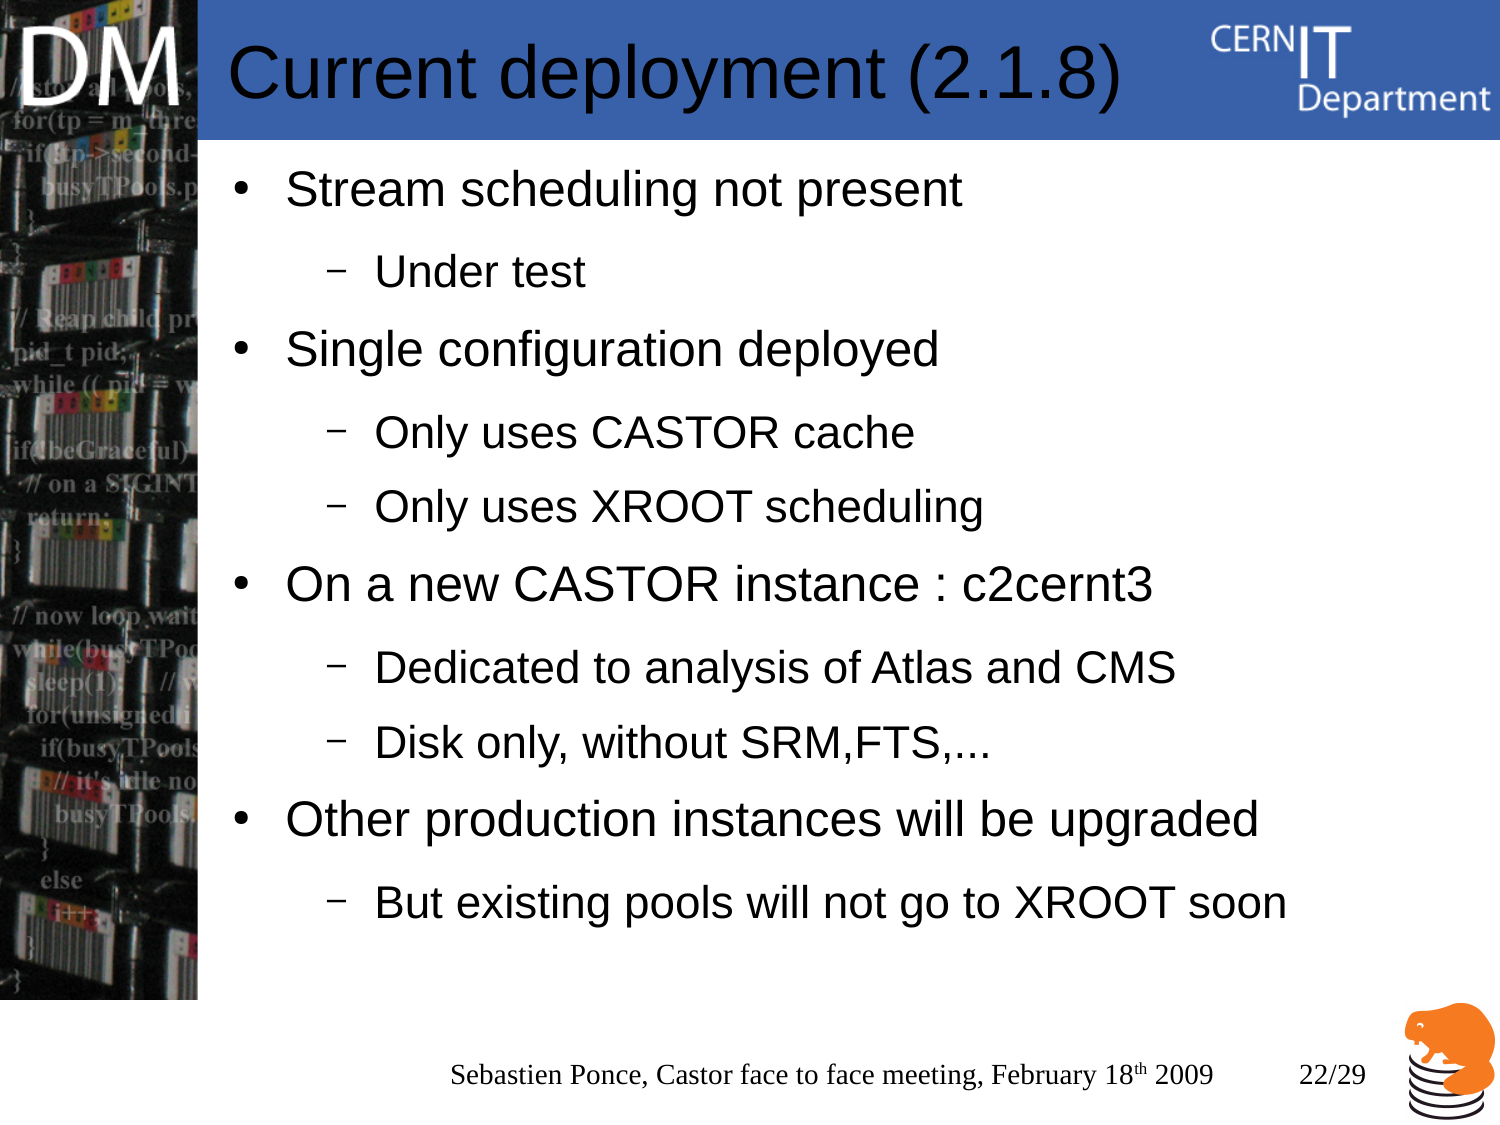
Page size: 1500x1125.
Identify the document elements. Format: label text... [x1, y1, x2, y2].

list Stream scheduling not present Under test Single configuration deployed Only uses CASTOR cache Only uses XROOT scheduling On a new CASTOR instance : c2cernt3 Dedicated to analysis of Atlas and CMS Disk only, without SRM,FTS,... Other production instances will be upgraded But existing pools will not go to XROOT soon [181, 146, 1461, 1011]
title Current deployment (2.1.8) [212, 0, 1163, 138]
picture [198, 0, 1500, 140]
picture [1404, 1003, 1495, 1120]
